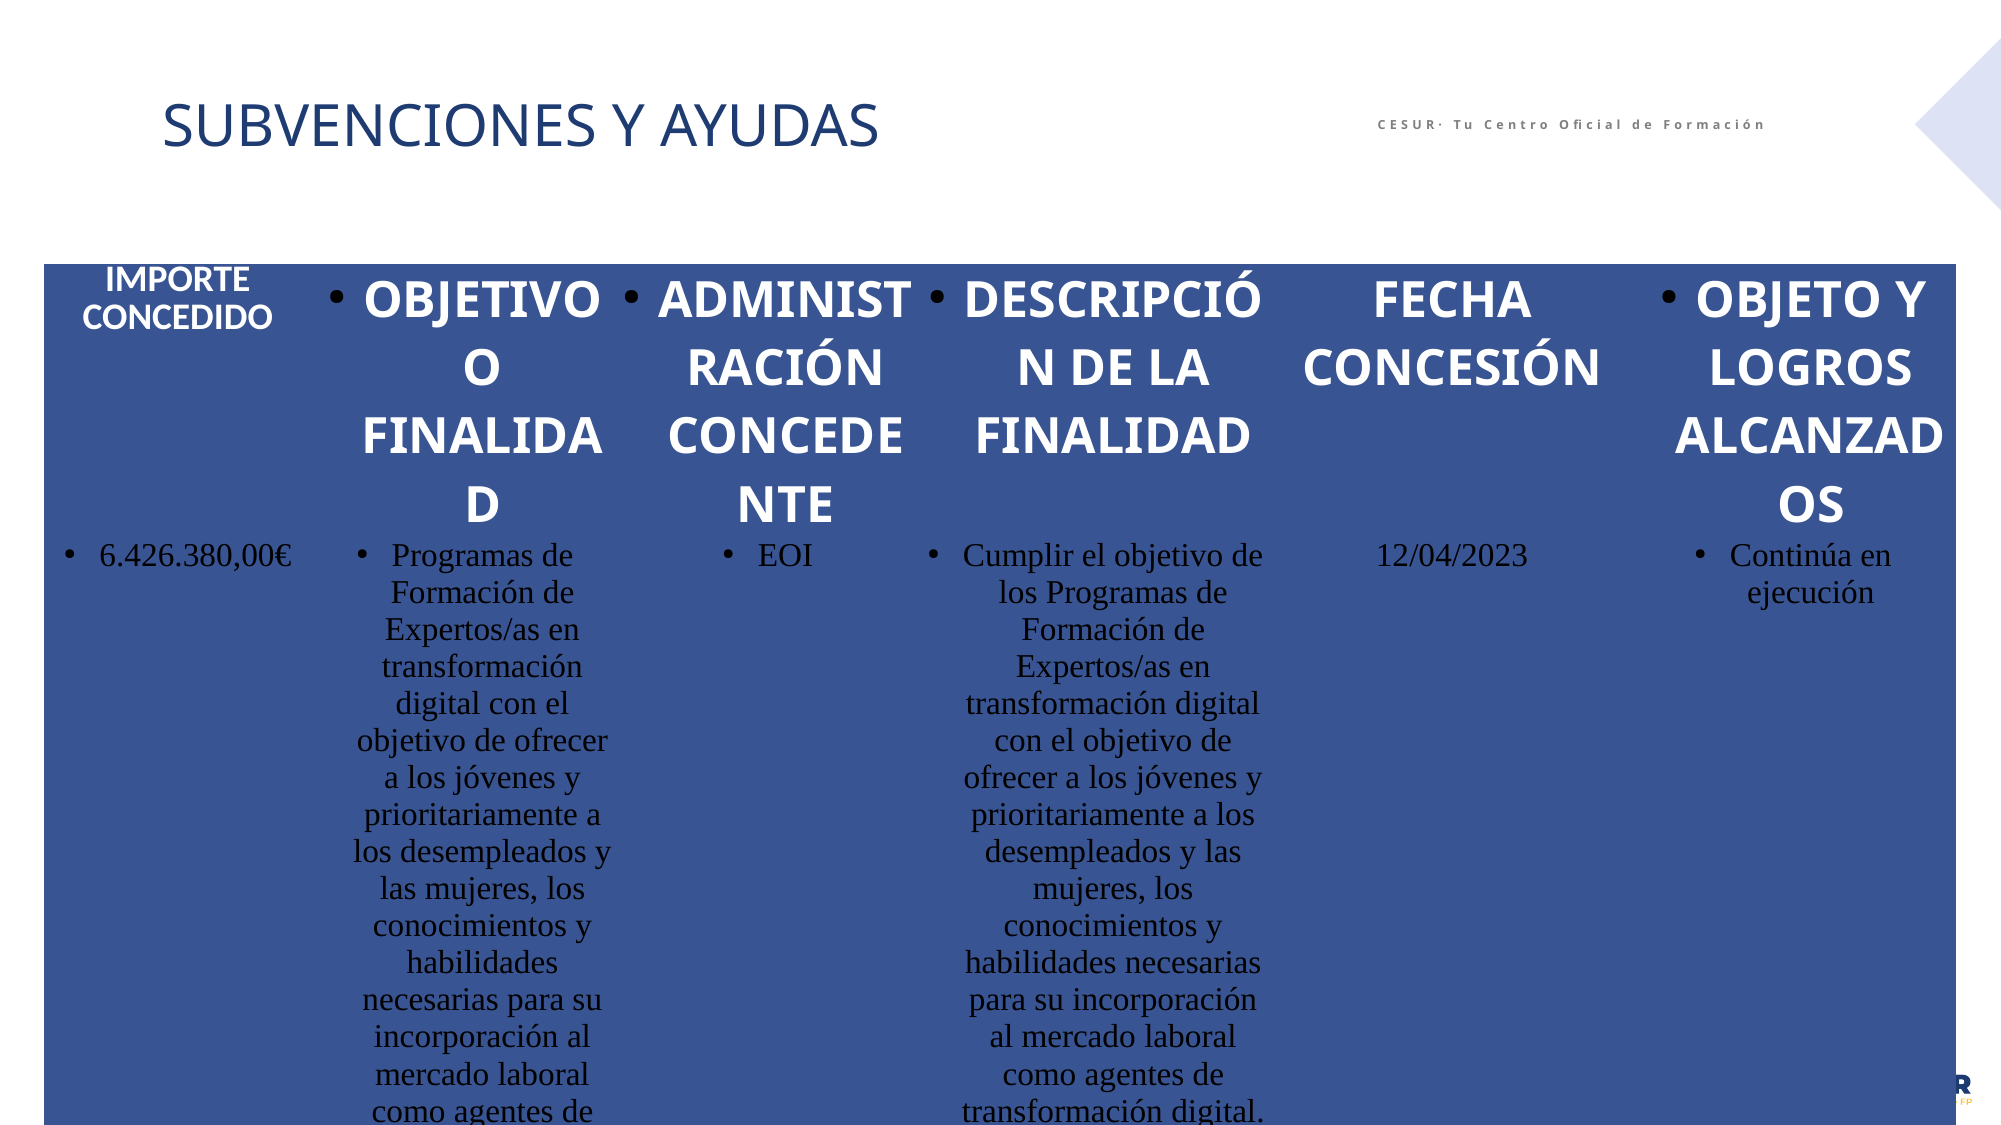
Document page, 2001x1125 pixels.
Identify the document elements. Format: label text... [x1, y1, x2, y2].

table_cell Continúa en ejecución [1630, 537, 1956, 1125]
table_header DESCRIPCIÓN DE LA FINALIDAD [917, 264, 1274, 537]
table_cell Programas de Formación de Expertos/as en transformación digital con el objetivo de ofrecer a los jóvenes y prioritariamente a los desempleados y las mujeres, los conocimientos y habilidades necesarias para su incorporación al mercado laboral como agentes de transformación digital. [312, 537, 618, 1125]
table_cell Cumplir el objetivo de los Programas de Formación de Expertos/as en transformación digital con el objetivo de ofrecer a los jóvenes y prioritariamente a los desempleados y las mujeres, los conocimientos y habilidades necesarias para su incorporación al mercado laboral como agentes de transformación digital. [917, 537, 1274, 1125]
table_cell 6.426.380,00€ [44, 537, 312, 1125]
table_cell 12/04/2023 [1274, 537, 1630, 1125]
table_header IMPORTE CONCEDIDO [44, 264, 312, 537]
table_header FECHA CONCESIÓN [1274, 264, 1630, 537]
table_header OBJETO Y LOGROS ALCANZADOS [1630, 264, 1956, 537]
title SUBVENCIONES Y AYUDAS [147, 88, 1103, 165]
table_header OBJETIVO O FINALIDAD [312, 264, 618, 537]
table_cell EOI [618, 537, 917, 1125]
table_header ADMINISTRACIÓN CONCEDENTE [618, 264, 917, 537]
